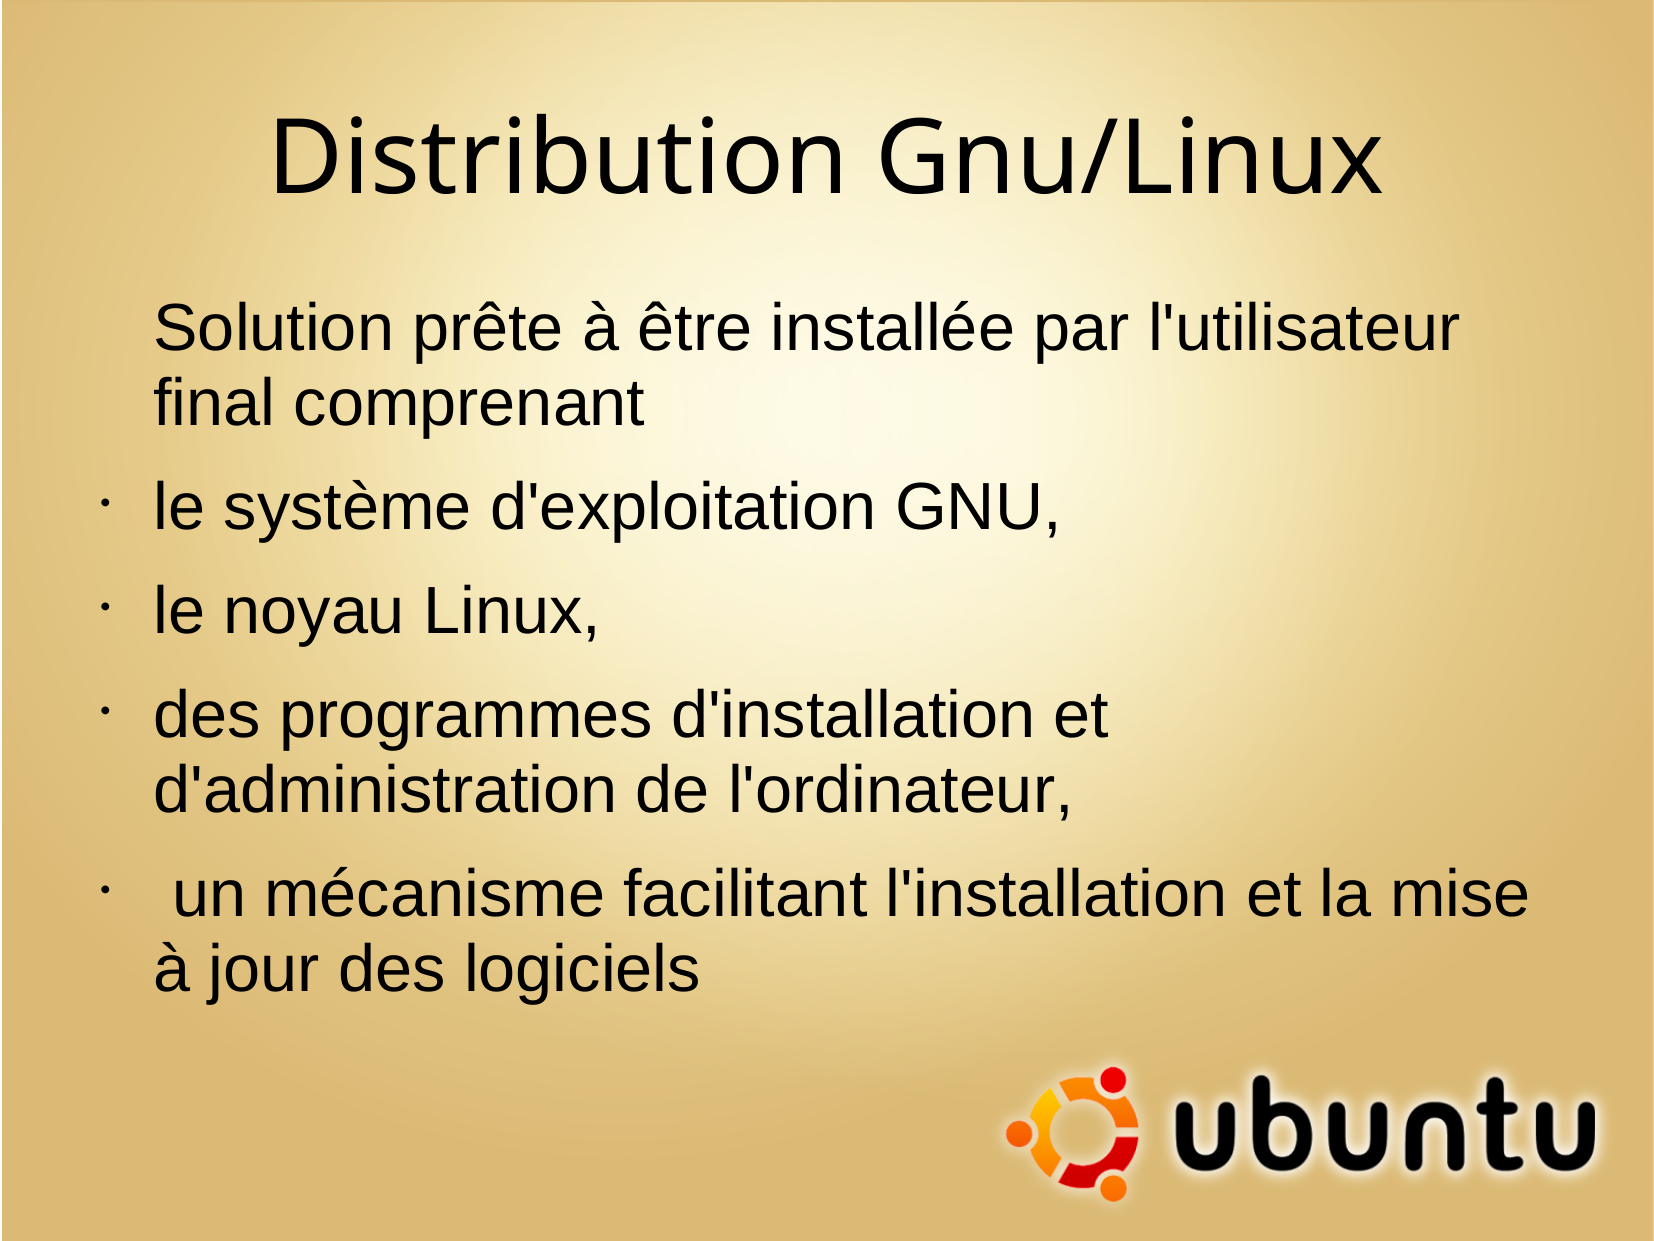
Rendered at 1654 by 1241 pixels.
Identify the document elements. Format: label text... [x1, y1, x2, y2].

picture [2, 0, 1654, 1241]
list Solution prête à être installée par l'utilisateur final comprenant le système d'exploitation GNU, le noyau Linux, des programmes d'installation et d'administration de l'ordinateur, un mécanisme facilitant l'installation et la mise à jour des logiciels [82, 290, 1571, 1094]
title Distribution Gnu/Linux [82, 49, 1571, 257]
